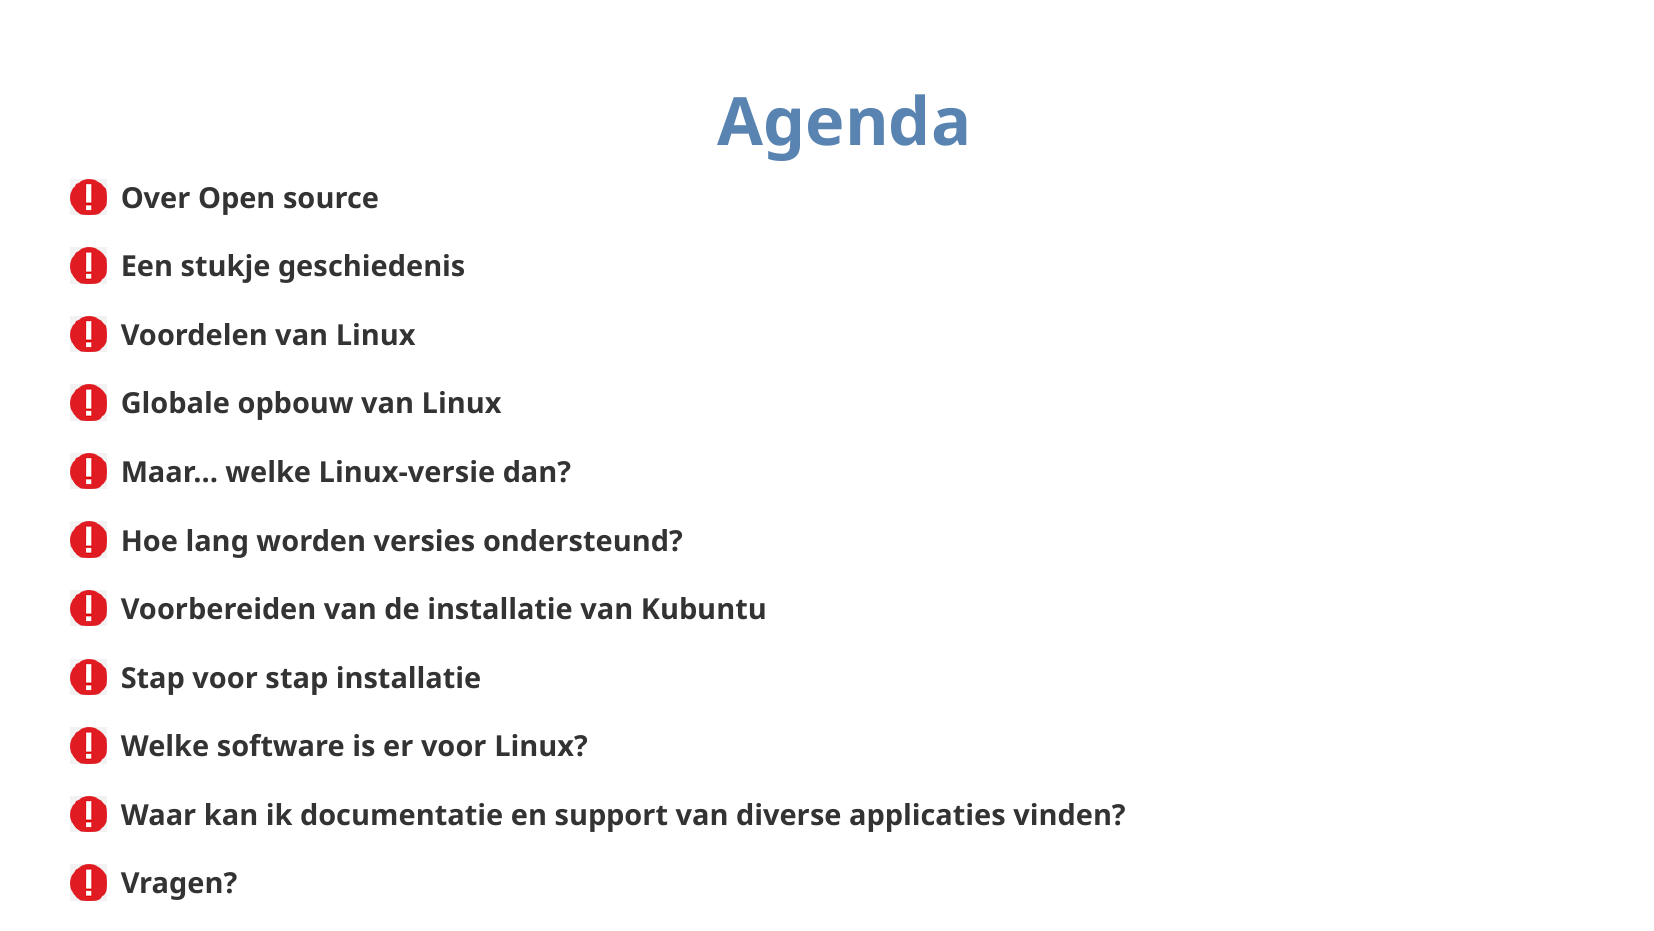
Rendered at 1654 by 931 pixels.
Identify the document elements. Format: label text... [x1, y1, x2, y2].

list Over Open source Een stukje geschiedenis Voordelen van Linux Globale opbouw van Linux Maar… welke Linux-versie dan? Hoe lang worden versies ondersteund? Voorbereiden van de installatie van Kubuntu Stap voor stap installatie Welke software is er voor Linux? Waar kan ik documentatie en support van diverse applicaties vinden? Vragen? [70, 177, 1554, 906]
title Agenda [708, 59, 981, 177]
